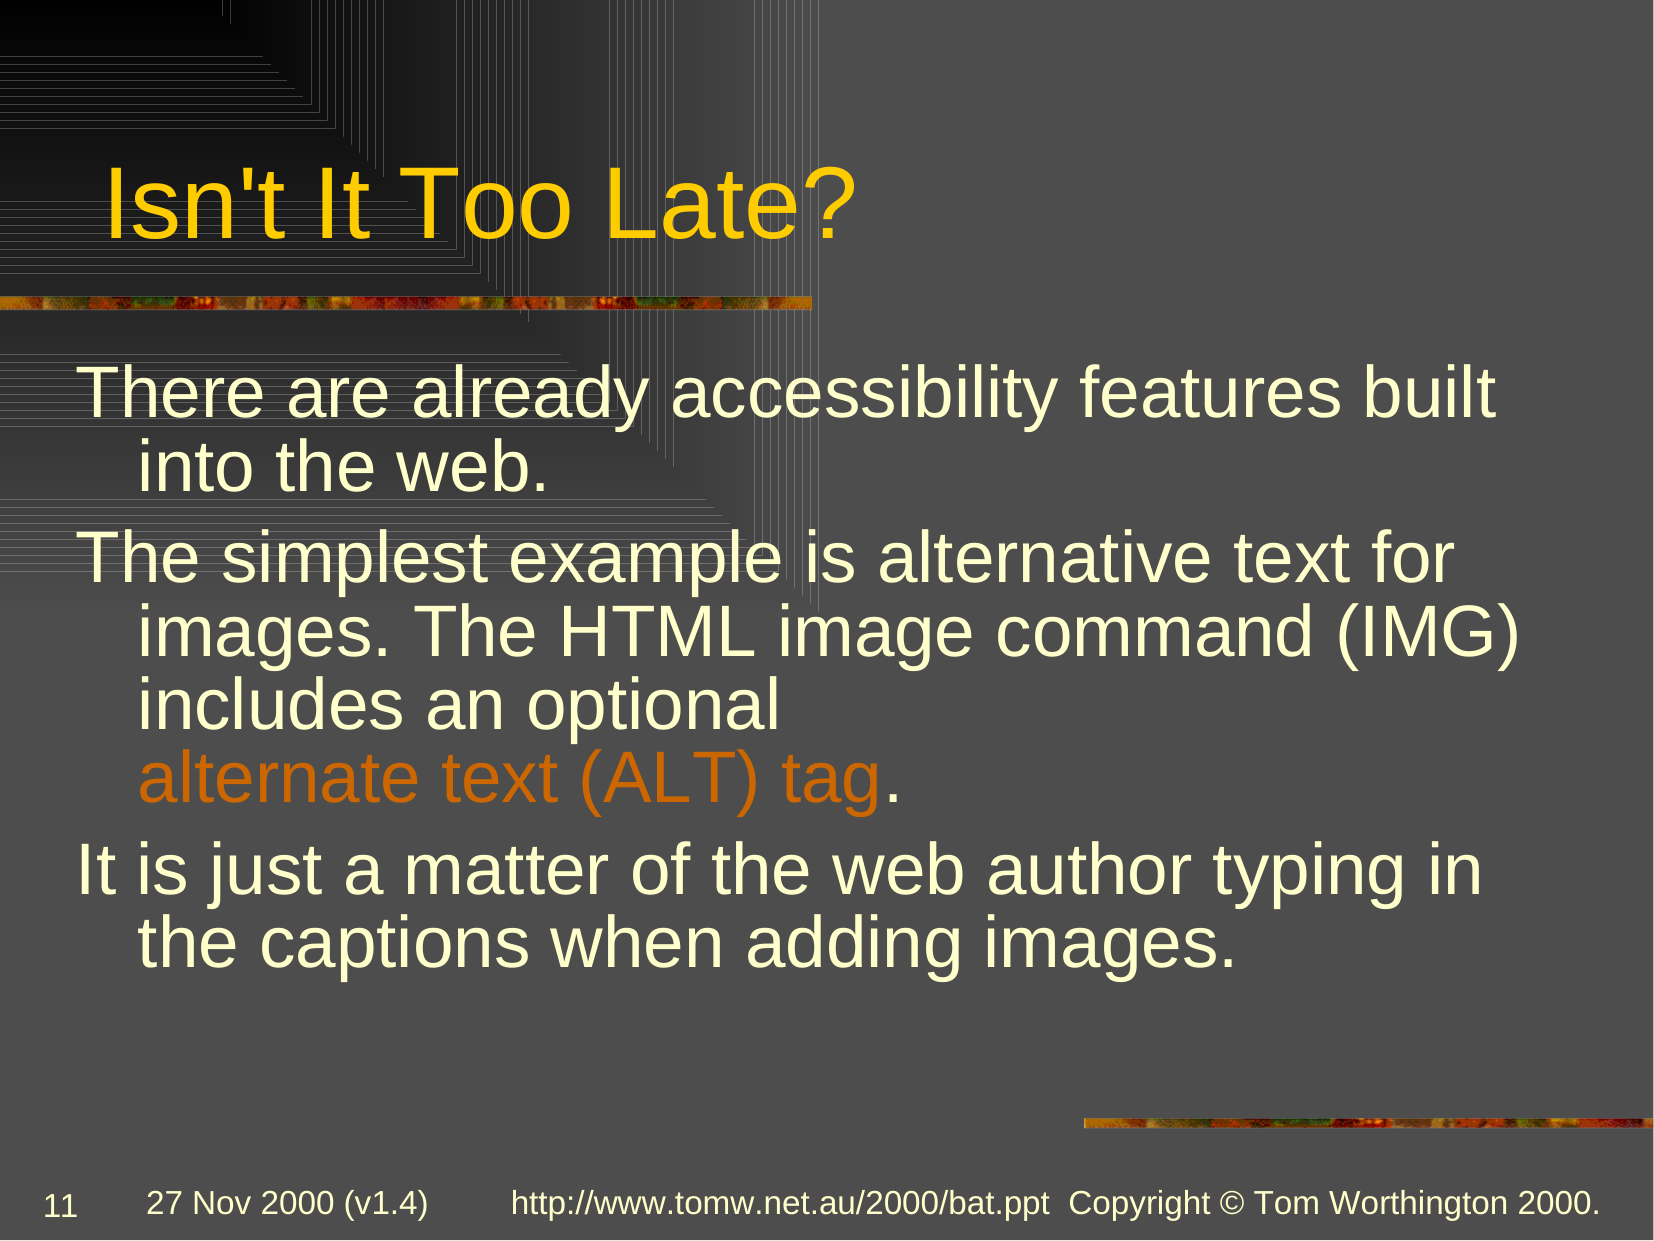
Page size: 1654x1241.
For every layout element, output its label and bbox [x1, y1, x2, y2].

picture [1084, 1117, 1654, 1131]
picture [0, 295, 812, 314]
